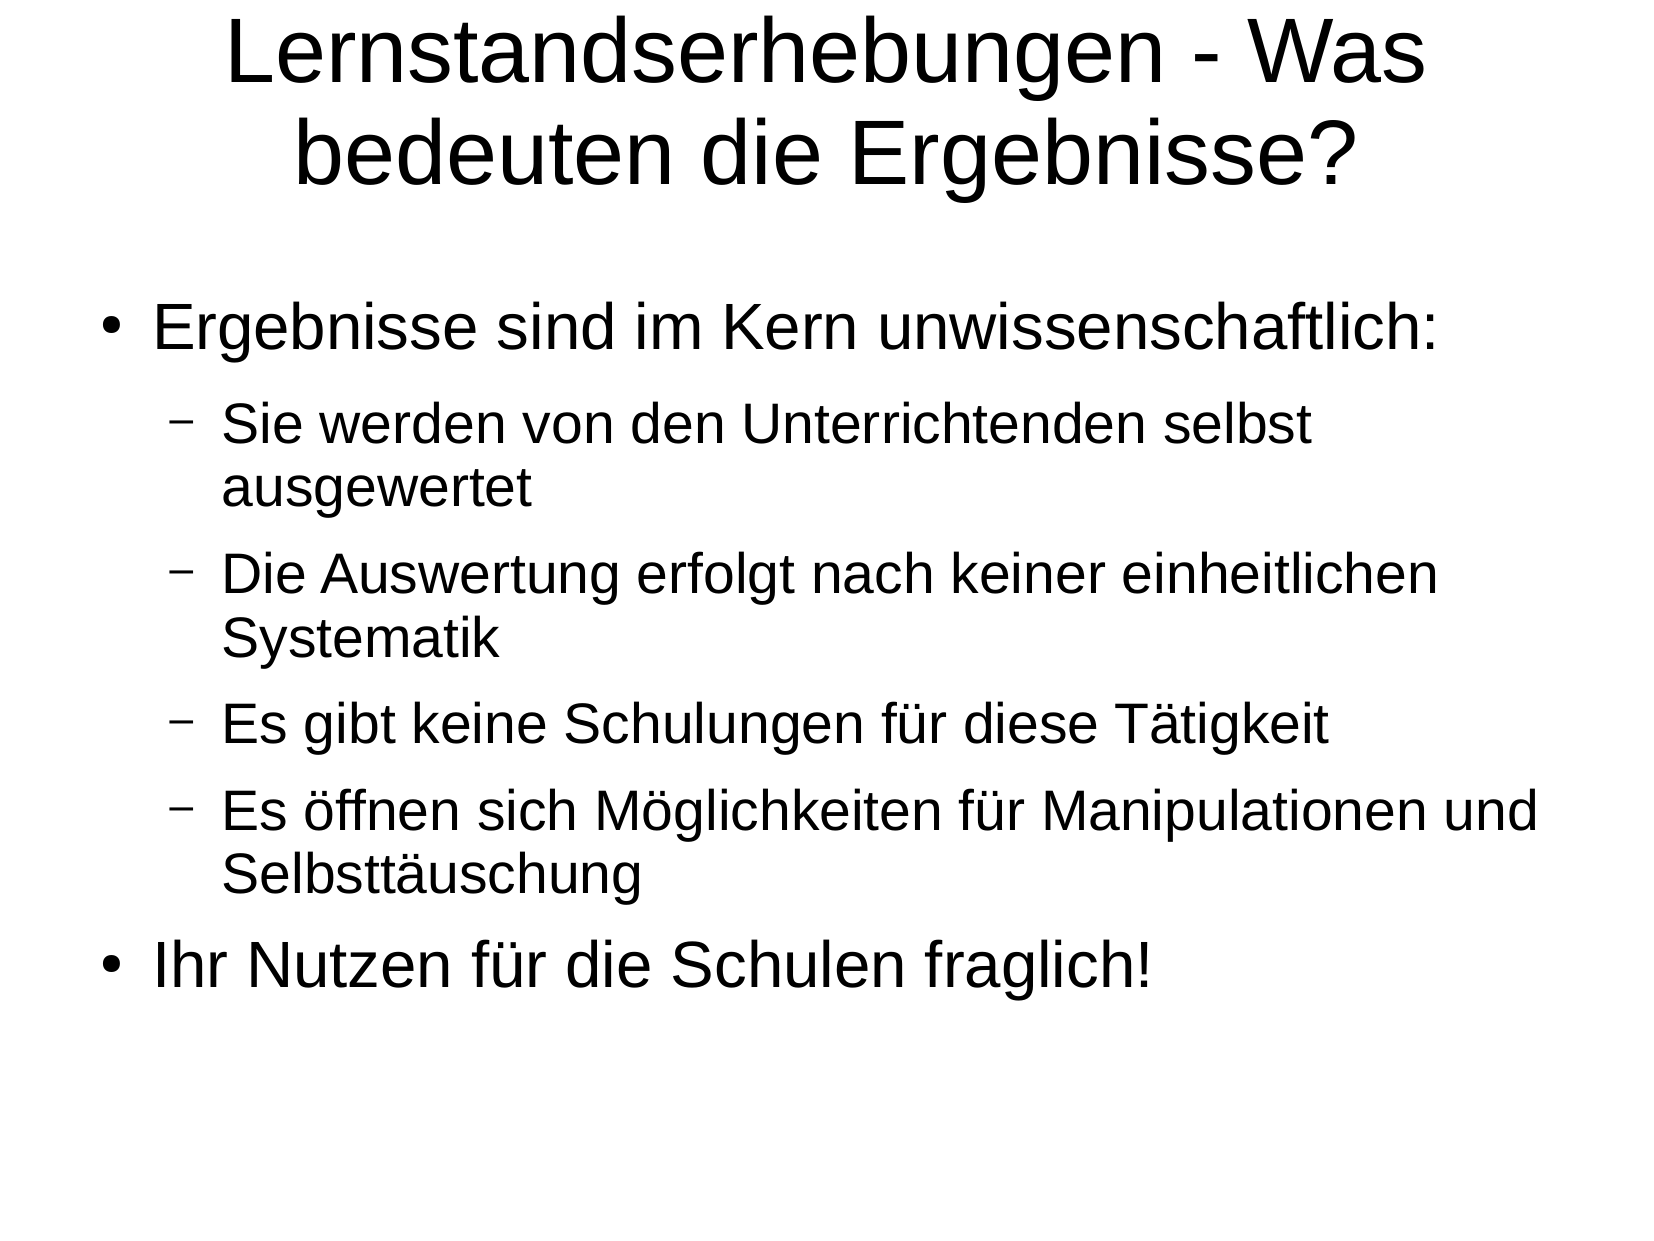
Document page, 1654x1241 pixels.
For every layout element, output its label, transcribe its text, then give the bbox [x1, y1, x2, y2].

title Lernstandserhebungen - Was bedeuten die Ergebnisse? [82, 0, 1571, 290]
list Ergebnisse sind im Kern unwissenschaftlich: Sie werden von den Unterrichtenden selbst ausgewertet Die Auswertung erfolgt nach keiner einheitlichen Systematik Es gibt keine Schulungen für diese Tätigkeit Es öffnen sich Möglichkeiten für Manipulationen und Selbsttäuschung Ihr Nutzen für die Schulen fraglich! [82, 290, 1571, 1010]
